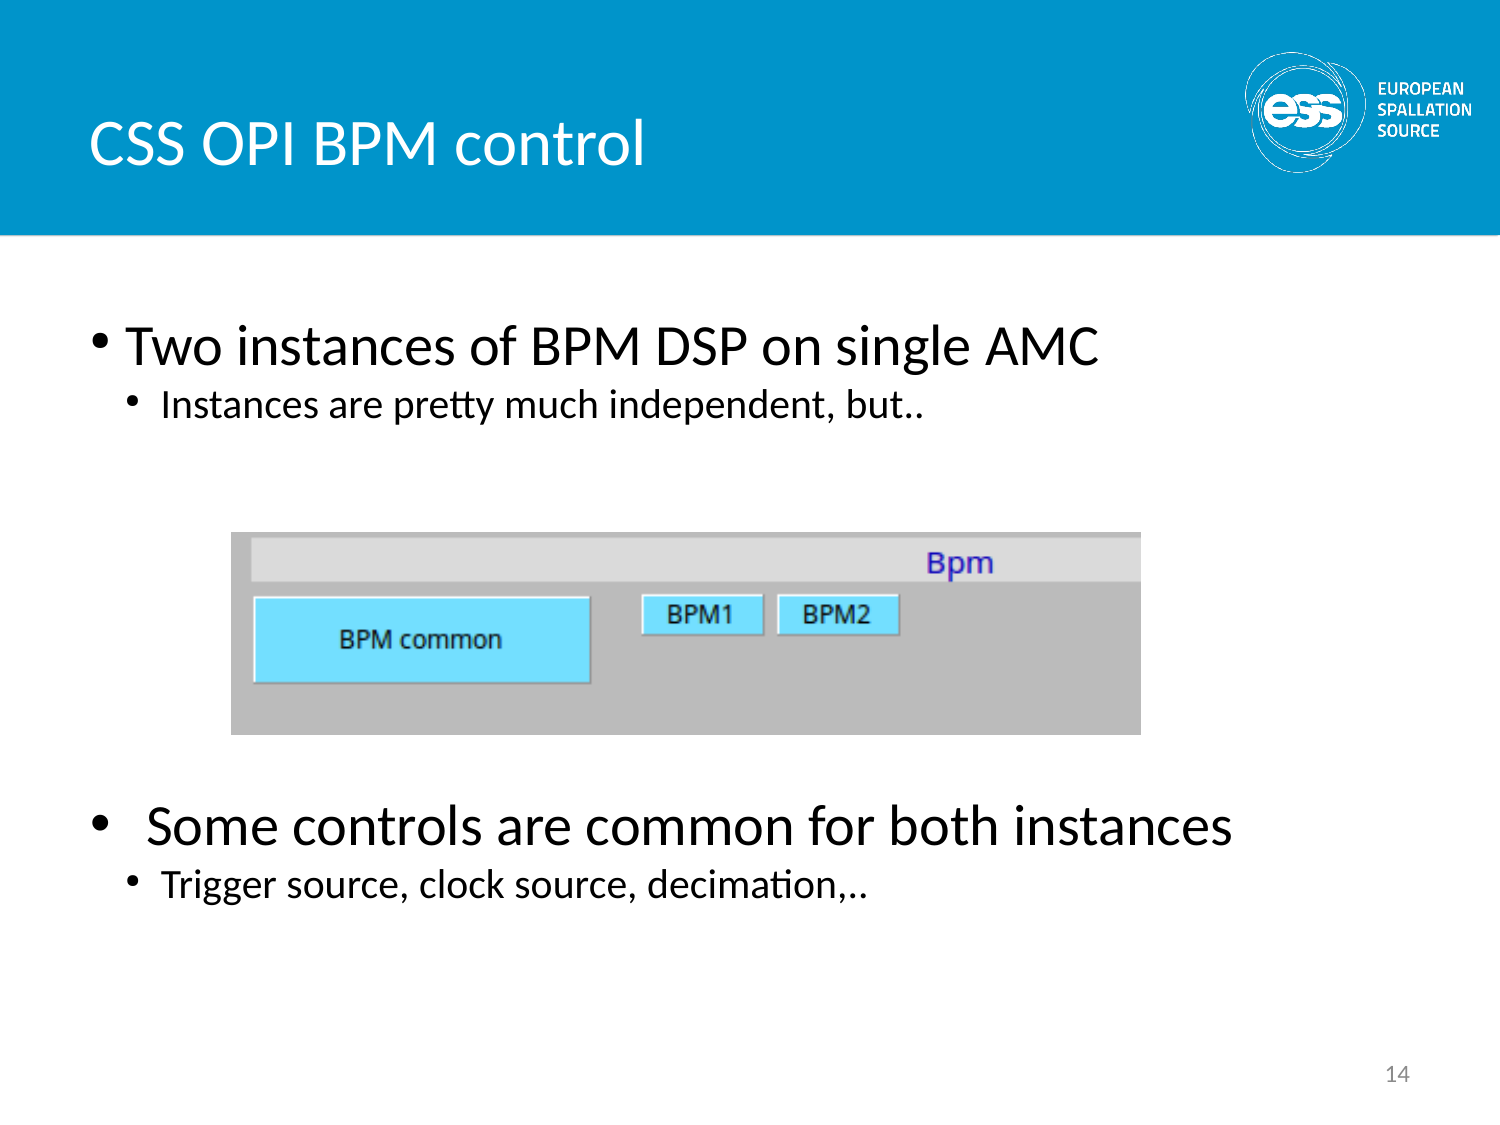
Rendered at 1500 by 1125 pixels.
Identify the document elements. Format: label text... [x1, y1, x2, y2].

picture [1443, 86, 1450, 93]
picture [1436, 104, 1444, 115]
picture [1379, 83, 1385, 94]
picture [1398, 109, 1406, 115]
text_box Some controls are common for both instances Trigger source, clock source, decimation,.. [75, 735, 1425, 1021]
picture [1432, 125, 1438, 136]
text_box Two instances of BPM DSP on single AMC Instances are pretty much independent, but.. [74, 254, 1425, 540]
picture [1418, 104, 1423, 115]
picture [1422, 125, 1428, 134]
picture [231, 540, 1141, 735]
text_box <number> [1074, 1042, 1425, 1103]
picture [1454, 83, 1458, 94]
text_box CSS OPI BPM control [75, 45, 1246, 233]
picture [1264, 94, 1342, 127]
picture [1389, 104, 1393, 115]
picture [1400, 83, 1407, 94]
picture [1423, 83, 1430, 94]
picture [1409, 104, 1415, 115]
